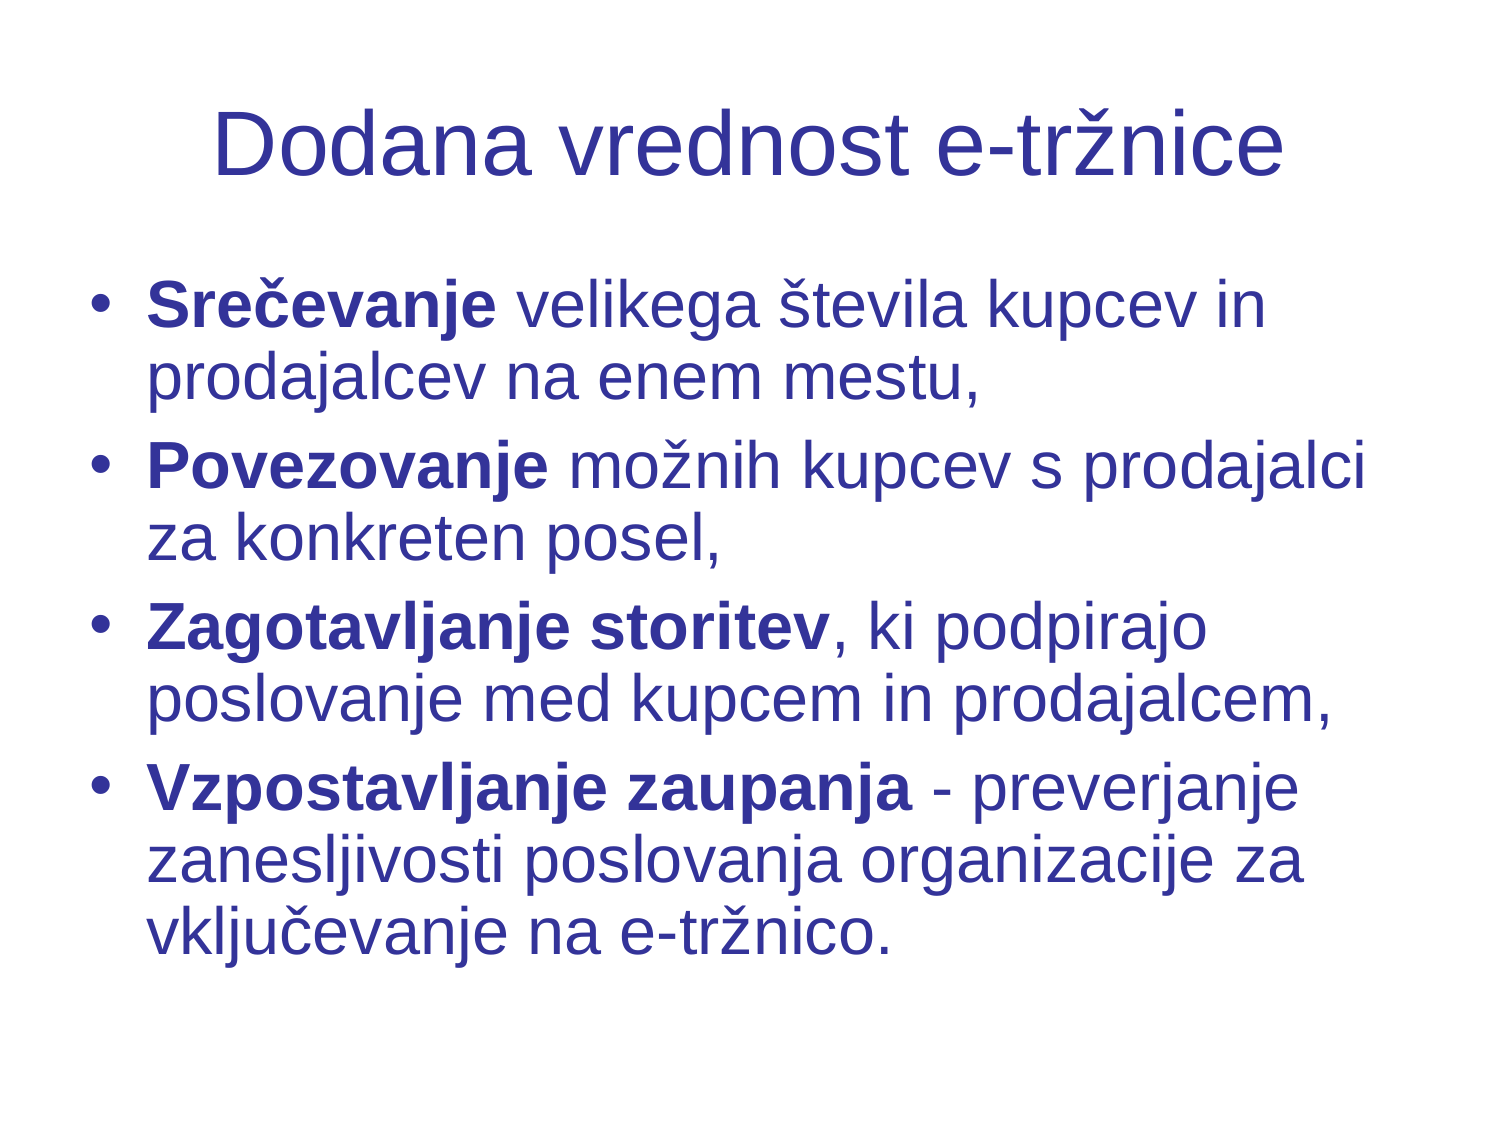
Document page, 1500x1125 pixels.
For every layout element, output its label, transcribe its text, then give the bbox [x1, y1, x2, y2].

title Dodana vrednost e-tržnice [75, 45, 1426, 233]
list Srečevanje velikega števila kupcev in prodajalcev na enem mestu, Povezovanje možnih kupcev s prodajalci za konkreten posel, Zagotavljanje storitev, ki podpirajo poslovanje med kupcem in prodajalcem, Vzpostavljanje zaupanja - preverjanje zanesljivosti poslovanja organizacije za vključevanje na e-tržnico. [75, 262, 1426, 1067]
